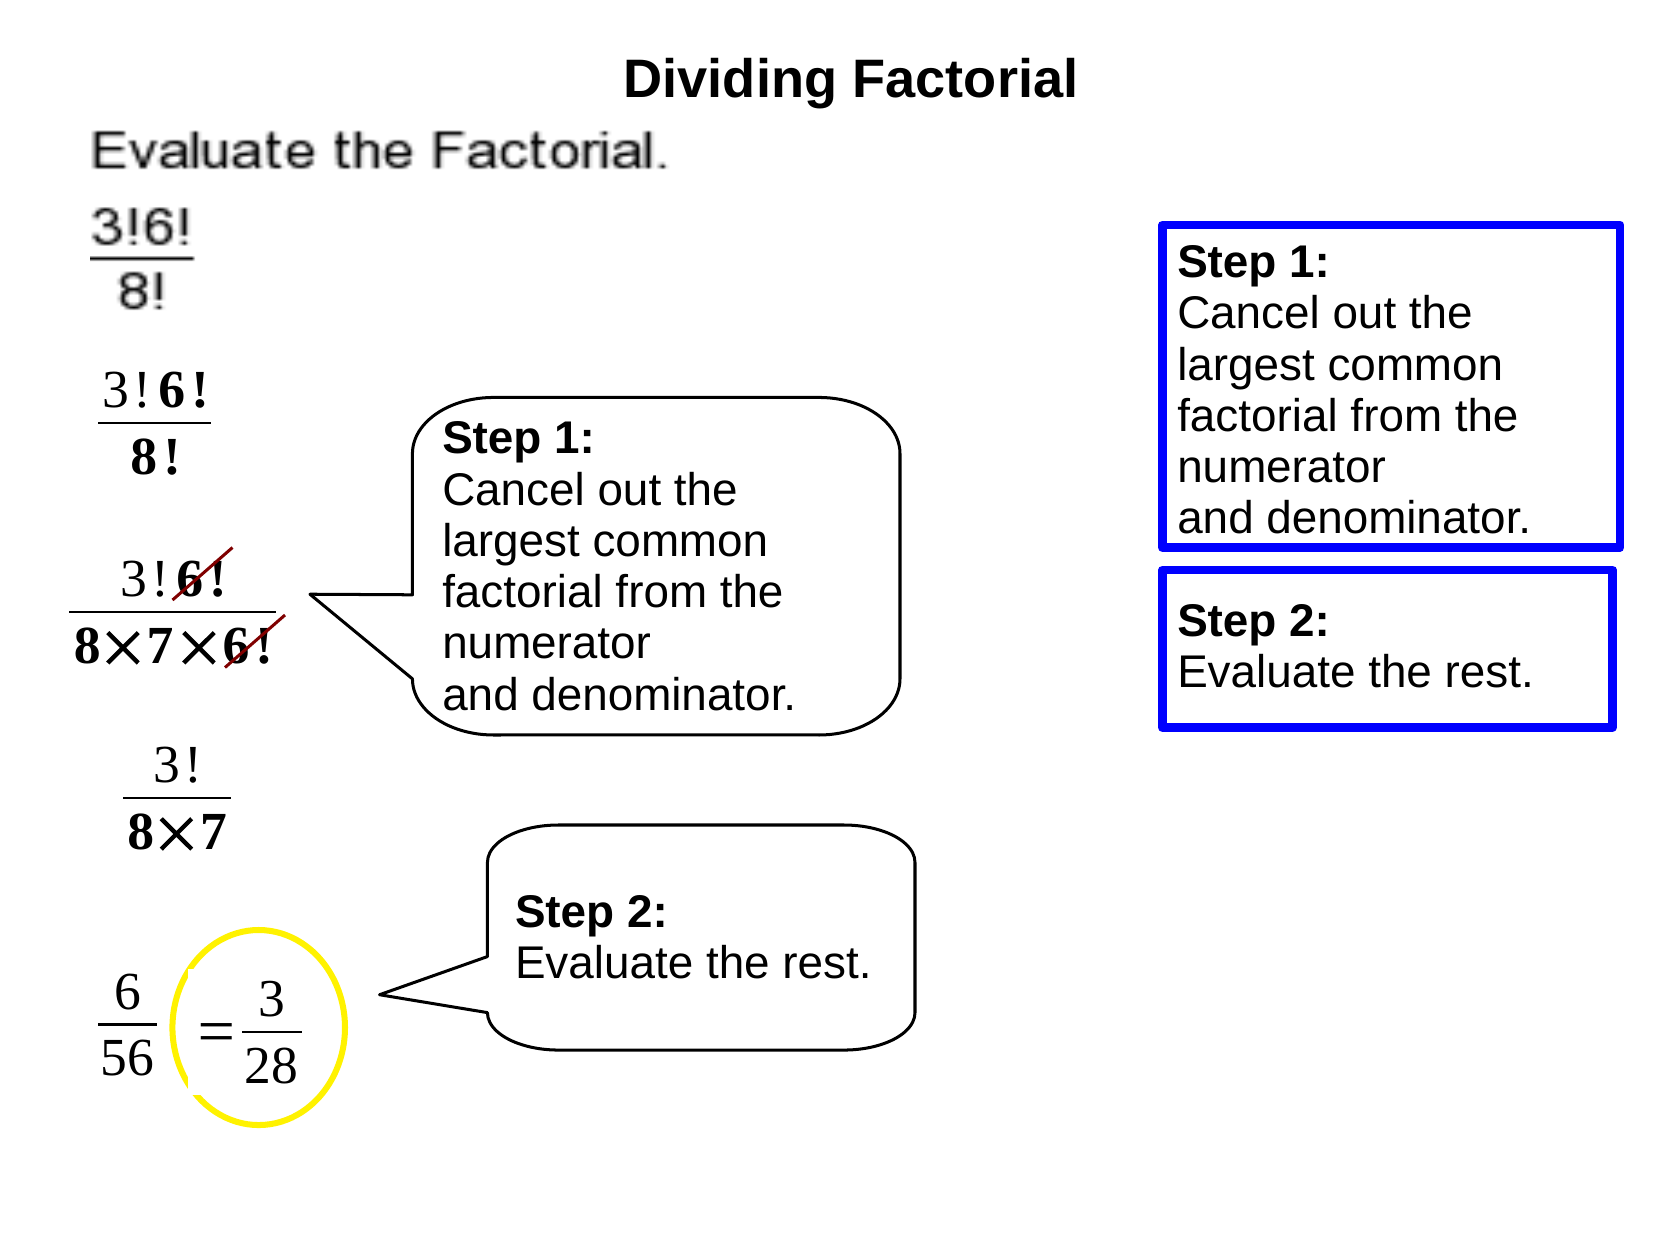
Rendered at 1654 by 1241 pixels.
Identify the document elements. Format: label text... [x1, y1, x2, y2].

chart [90, 961, 167, 1088]
chart [114, 735, 241, 862]
text_box Step 1: Cancel out the largest common factorial from the numerator and denominator. Step 2: Evaluate the rest. [1167, 229, 1616, 543]
text_box Dividing Factorial [135, 41, 1568, 238]
text_box Step 1: Cancel out the largest common factorial from the numerator and denominator. Step 2: Evaluate the rest. [1167, 574, 1608, 723]
chart [187, 968, 310, 1096]
chart [61, 548, 286, 676]
text_box Step 2: Evaluate the rest. [379, 825, 916, 1051]
picture [90, 108, 706, 353]
text_box Step 1: Cancel out the largest common factorial from the numerator and denominator. Step 2: Evaluate the rest. [1162, 552, 1621, 1221]
chart [90, 360, 221, 487]
text_box Step 1: Cancel out the largest common factorial from the numerator and denominator. [309, 397, 901, 736]
